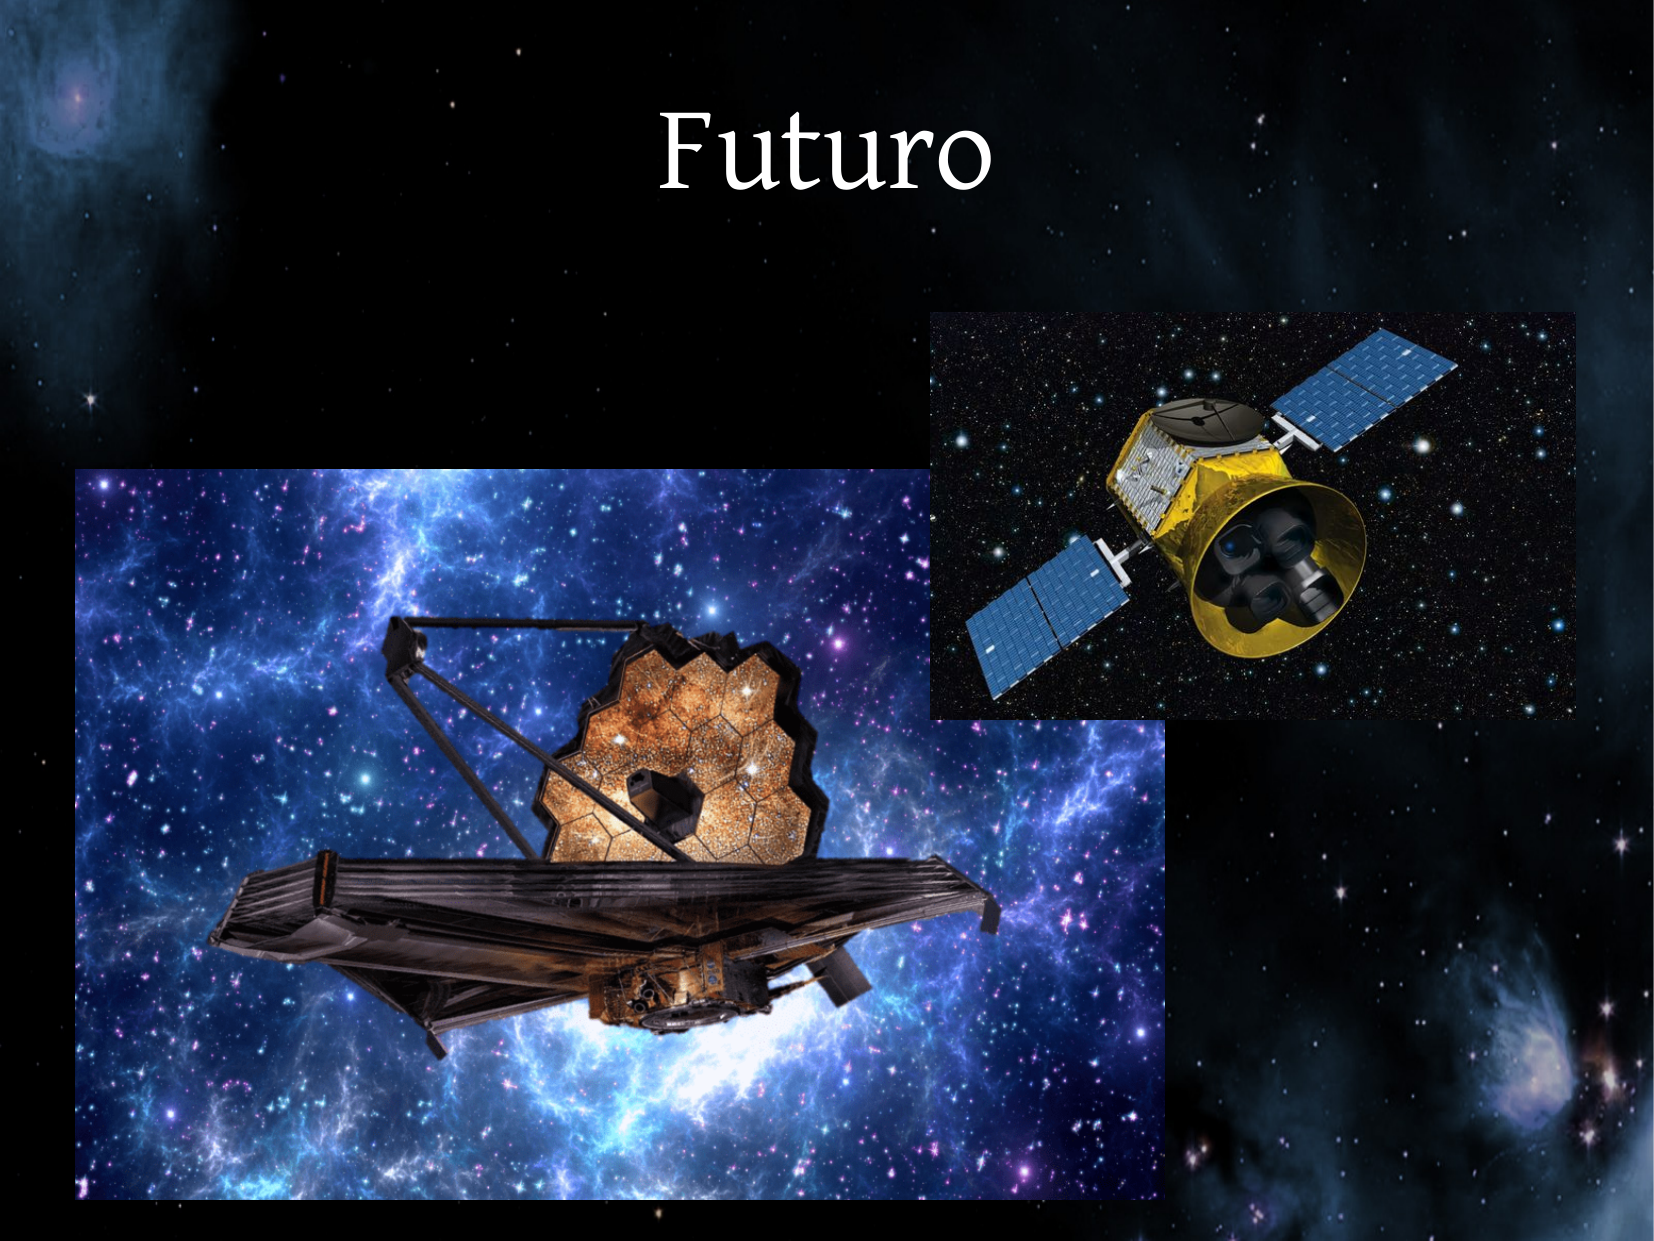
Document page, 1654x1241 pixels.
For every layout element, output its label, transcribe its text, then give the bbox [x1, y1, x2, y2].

title Futuro [82, 49, 1571, 257]
picture [0, 0, 1654, 1241]
